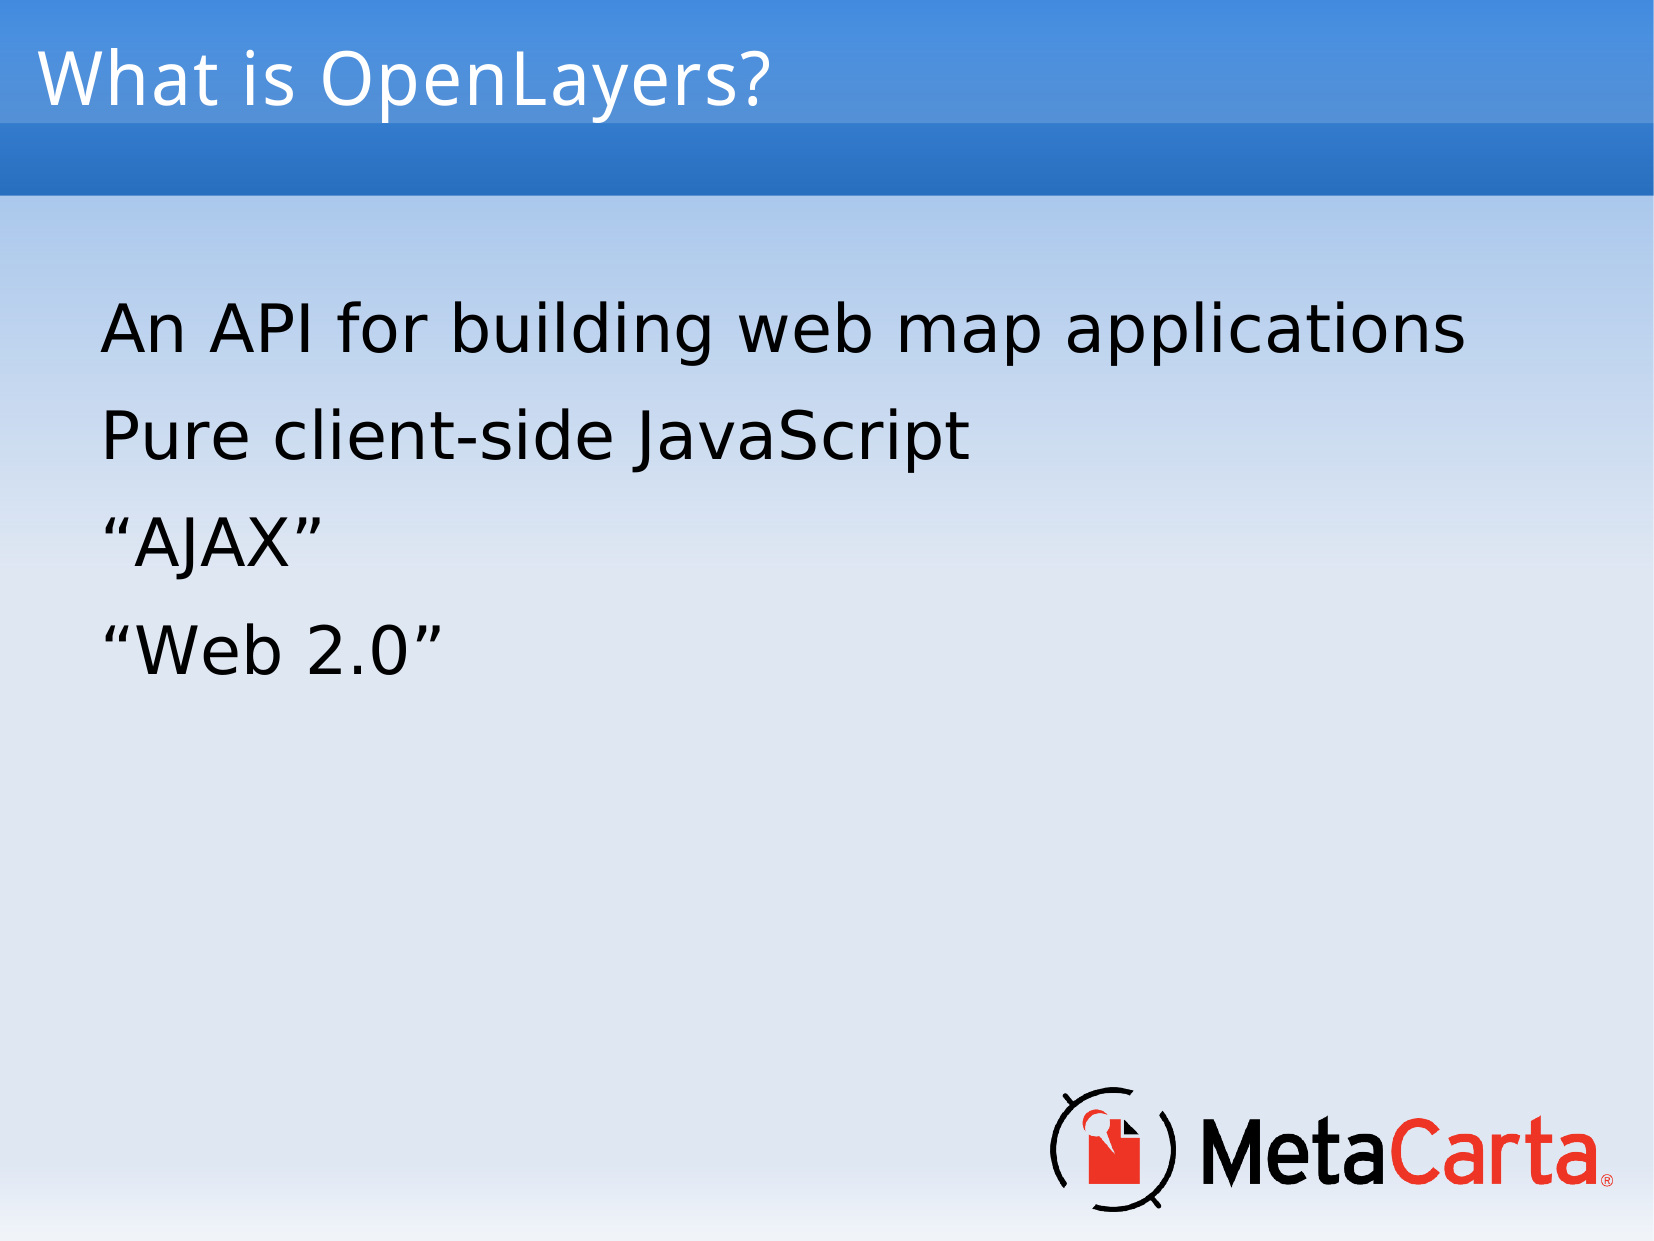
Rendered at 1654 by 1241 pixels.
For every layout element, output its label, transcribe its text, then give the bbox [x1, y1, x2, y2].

list An API for building web map applications Pure client-side JavaScript “AJAX” “Web 2.0” [82, 290, 1571, 1109]
picture [0, 0, 1654, 1241]
title What is OpenLayers? [37, 2, 1463, 151]
